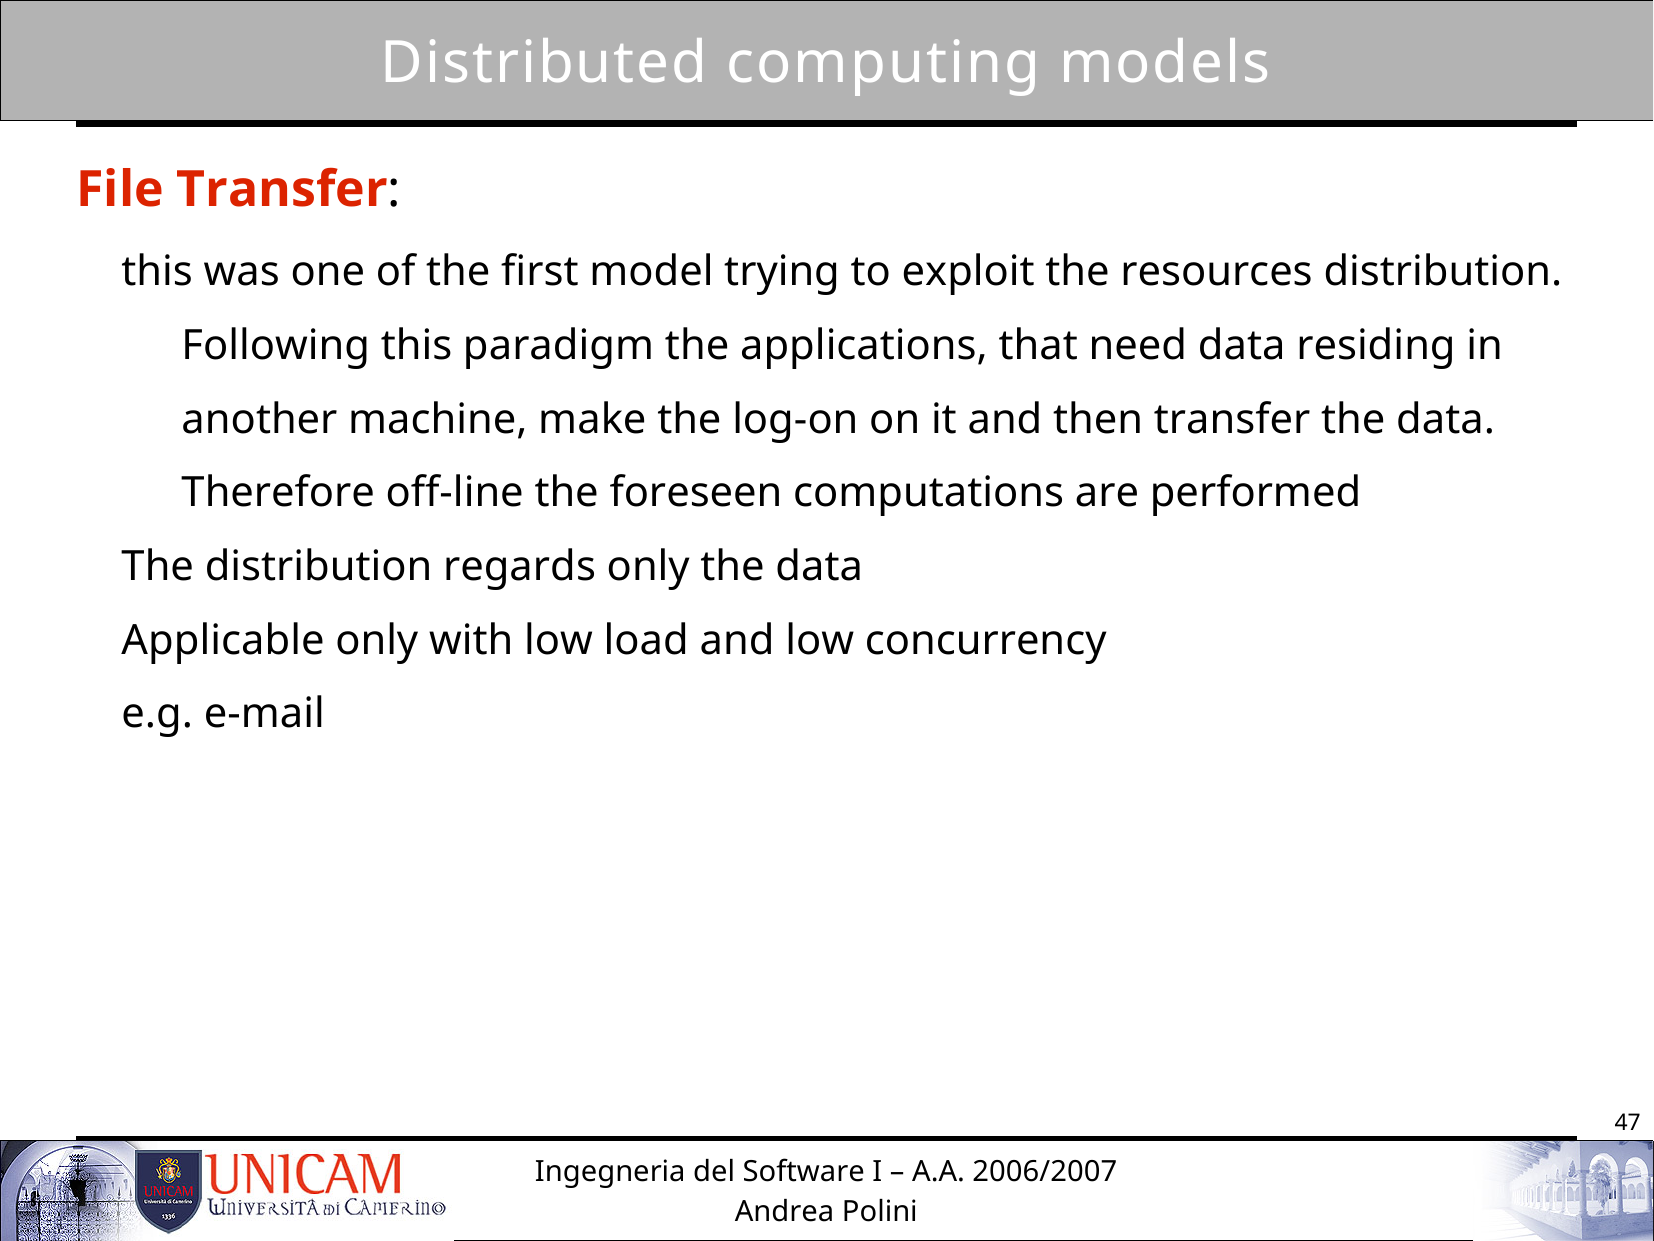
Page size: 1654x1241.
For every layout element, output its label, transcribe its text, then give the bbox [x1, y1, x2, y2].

title Distributed computing models [0, 0, 1653, 121]
list File Transfer: this was one of the first model trying to exploit the resources distribution. Following this paradigm the applications, that need data residing in another machine, make the log-on on it and then transfer the data. Therefore off-line the foreseen computations are performed The distribution regards only the data Applicable only with low load and low concurrency e.g. e-mail [76, 152, 1577, 702]
picture [0, 1141, 454, 1241]
picture [1473, 1141, 1654, 1241]
